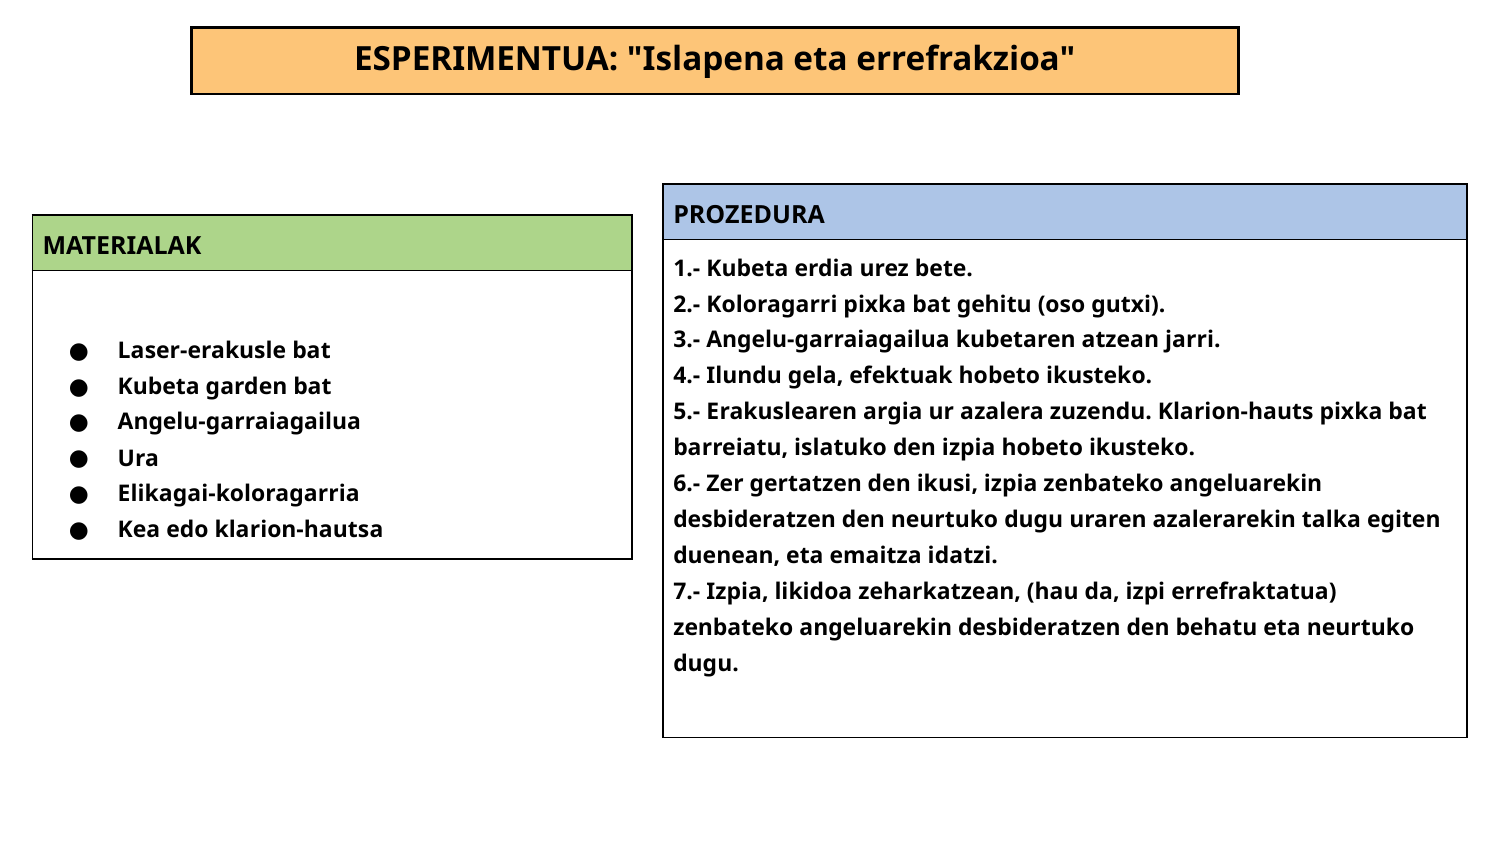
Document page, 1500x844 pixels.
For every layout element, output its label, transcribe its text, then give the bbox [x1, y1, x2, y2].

table_header PROZEDURA [664, 185, 1466, 239]
table_cell Laser-erakusle bat Kubeta garden bat Angelu-garraiagailua Ura Elikagai-koloragarria Kea edo klarion-hautsa [33, 271, 631, 558]
table_header ESPERIMENTUA: "Islapena eta errefrakzioa" [193, 29, 1237, 93]
table_cell 1.- Kubeta erdia urez bete. 2.- Koloragarri pixka bat gehitu (oso gutxi). 3.- Angelu-garraiagailua kubetaren atzean jarri. 4.- Ilundu gela, efektuak hobeto ikusteko. 5.- Erakuslearen argia ur azalera zuzendu. Klarion-hauts pixka bat barreiatu, islatuko den izpia hobeto ikusteko. 6.- Zer gertatzen den ikusi, izpia zenbateko angeluarekin desbideratzen den neurtuko dugu uraren azalerarekin talka egiten duenean, eta emaitza idatzi. 7.- Izpia, likidoa zeharkatzean, (hau da, izpi errefraktatua) zenbateko angeluarekin desbideratzen den behatu eta neurtuko dugu. [664, 240, 1466, 737]
table_header MATERIALAK [33, 216, 631, 270]
